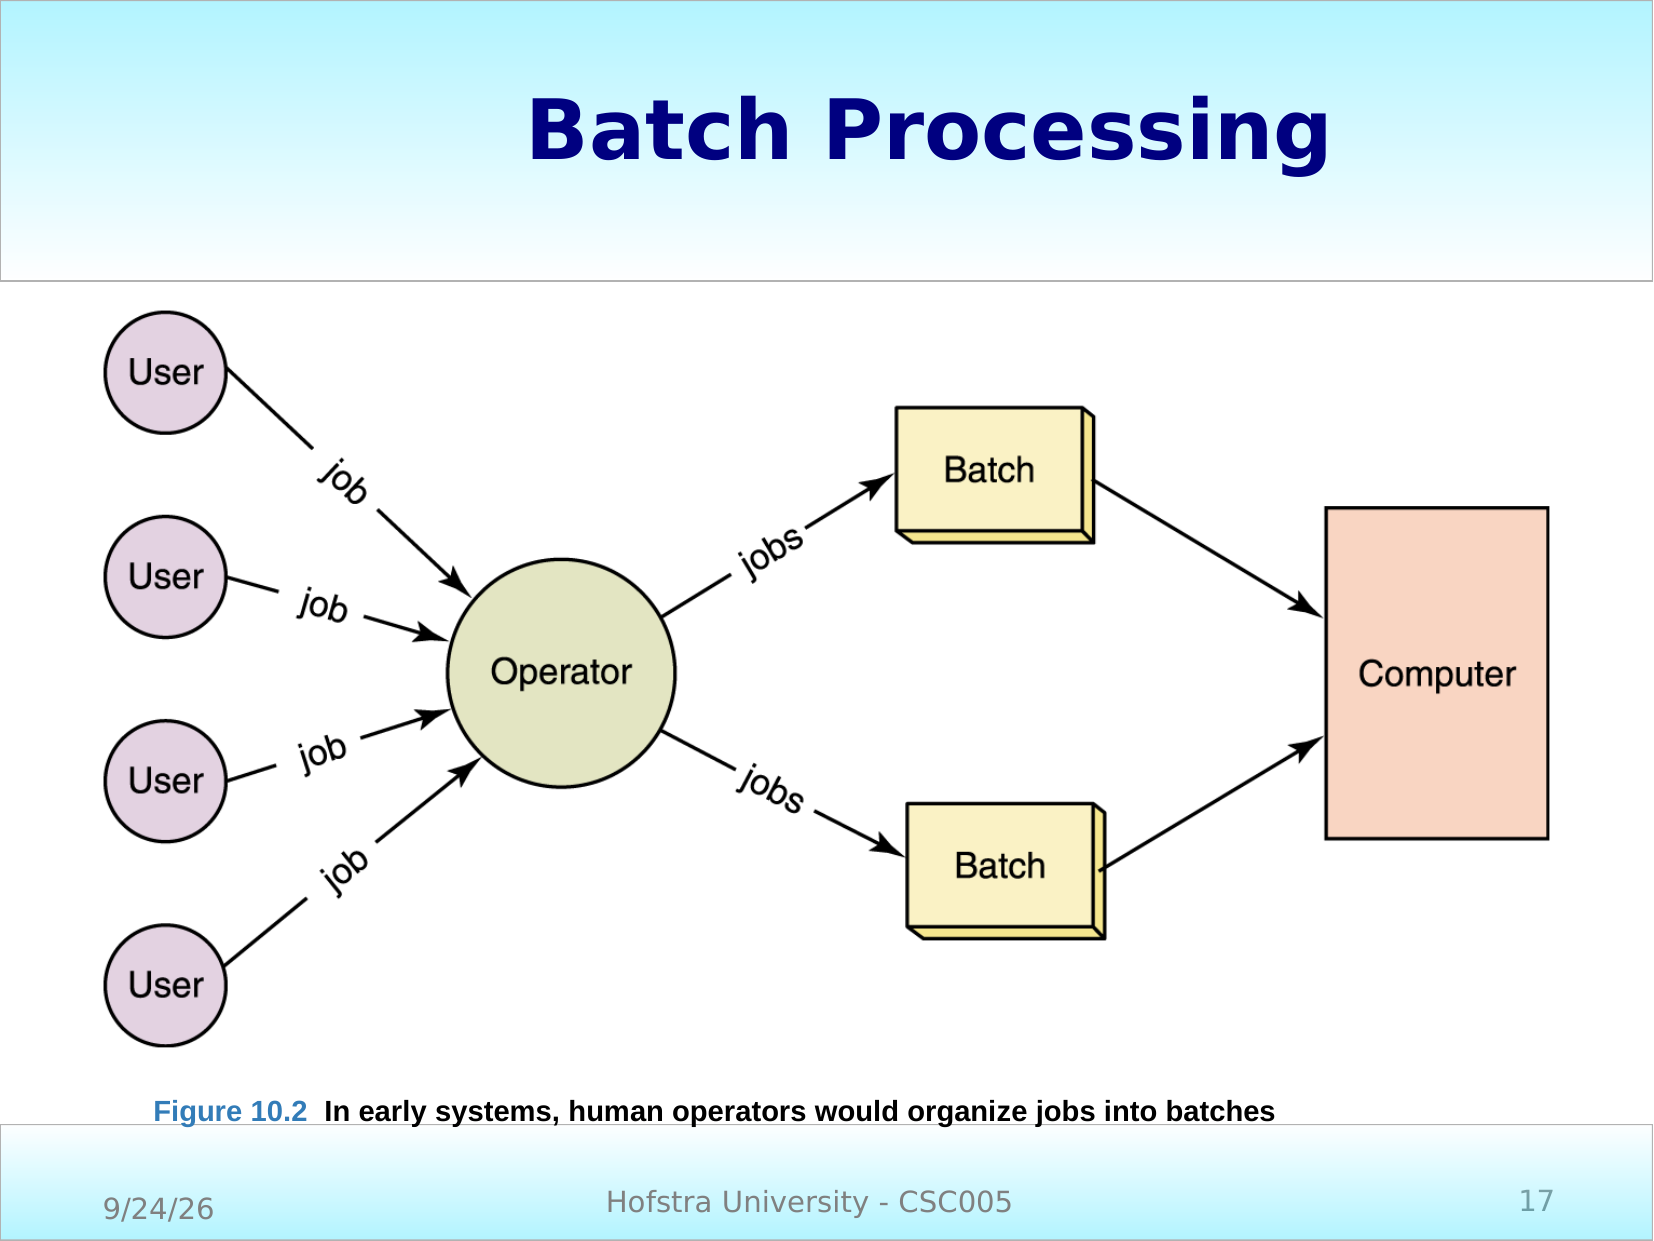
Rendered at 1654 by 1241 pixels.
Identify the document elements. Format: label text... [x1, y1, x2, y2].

text_box Figure 10.2 In early systems, human operators would organize jobs into batches [138, 1087, 1292, 1136]
picture [82, 289, 1571, 1069]
title Batch Processing [247, 27, 1612, 235]
